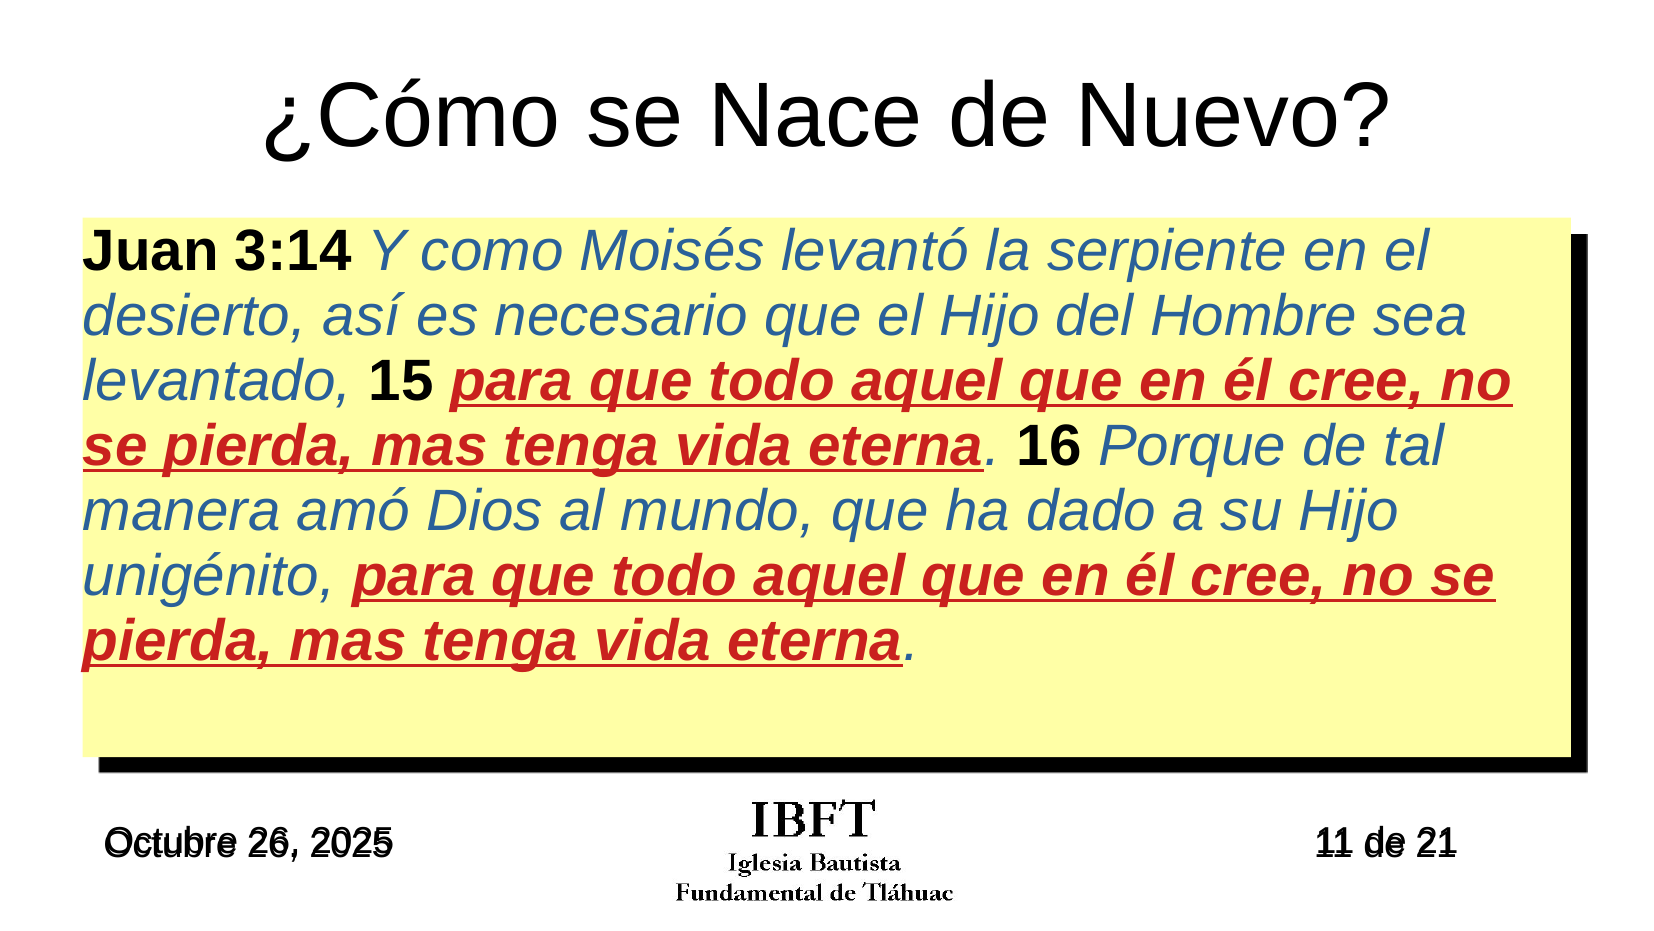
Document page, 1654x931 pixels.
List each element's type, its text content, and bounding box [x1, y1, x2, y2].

list Juan 3:14 Y como Moisés levantó la serpiente en el desierto, así es necesario que el Hijo del Hombre sea levantado, 15 para que todo aquel que en él cree, no se pierda, mas tenga vida eterna. 16 Porque de tal manera amó Dios al mundo, que ha dado a su Hijo unigénito, para que todo aquel que en él cree, no se pierda, mas tenga vida eterna. [82, 217, 1571, 758]
text_box Octubre 26, 2025 [90, 812, 416, 872]
text_box <number> de 21 [1300, 812, 1567, 912]
title ¿Cómo se Nace de Nuevo? [82, 37, 1571, 193]
text_box <number> de 21 [1299, 816, 1565, 916]
text_box Octubre 26, 2025 [88, 816, 414, 876]
picture [649, 782, 972, 913]
